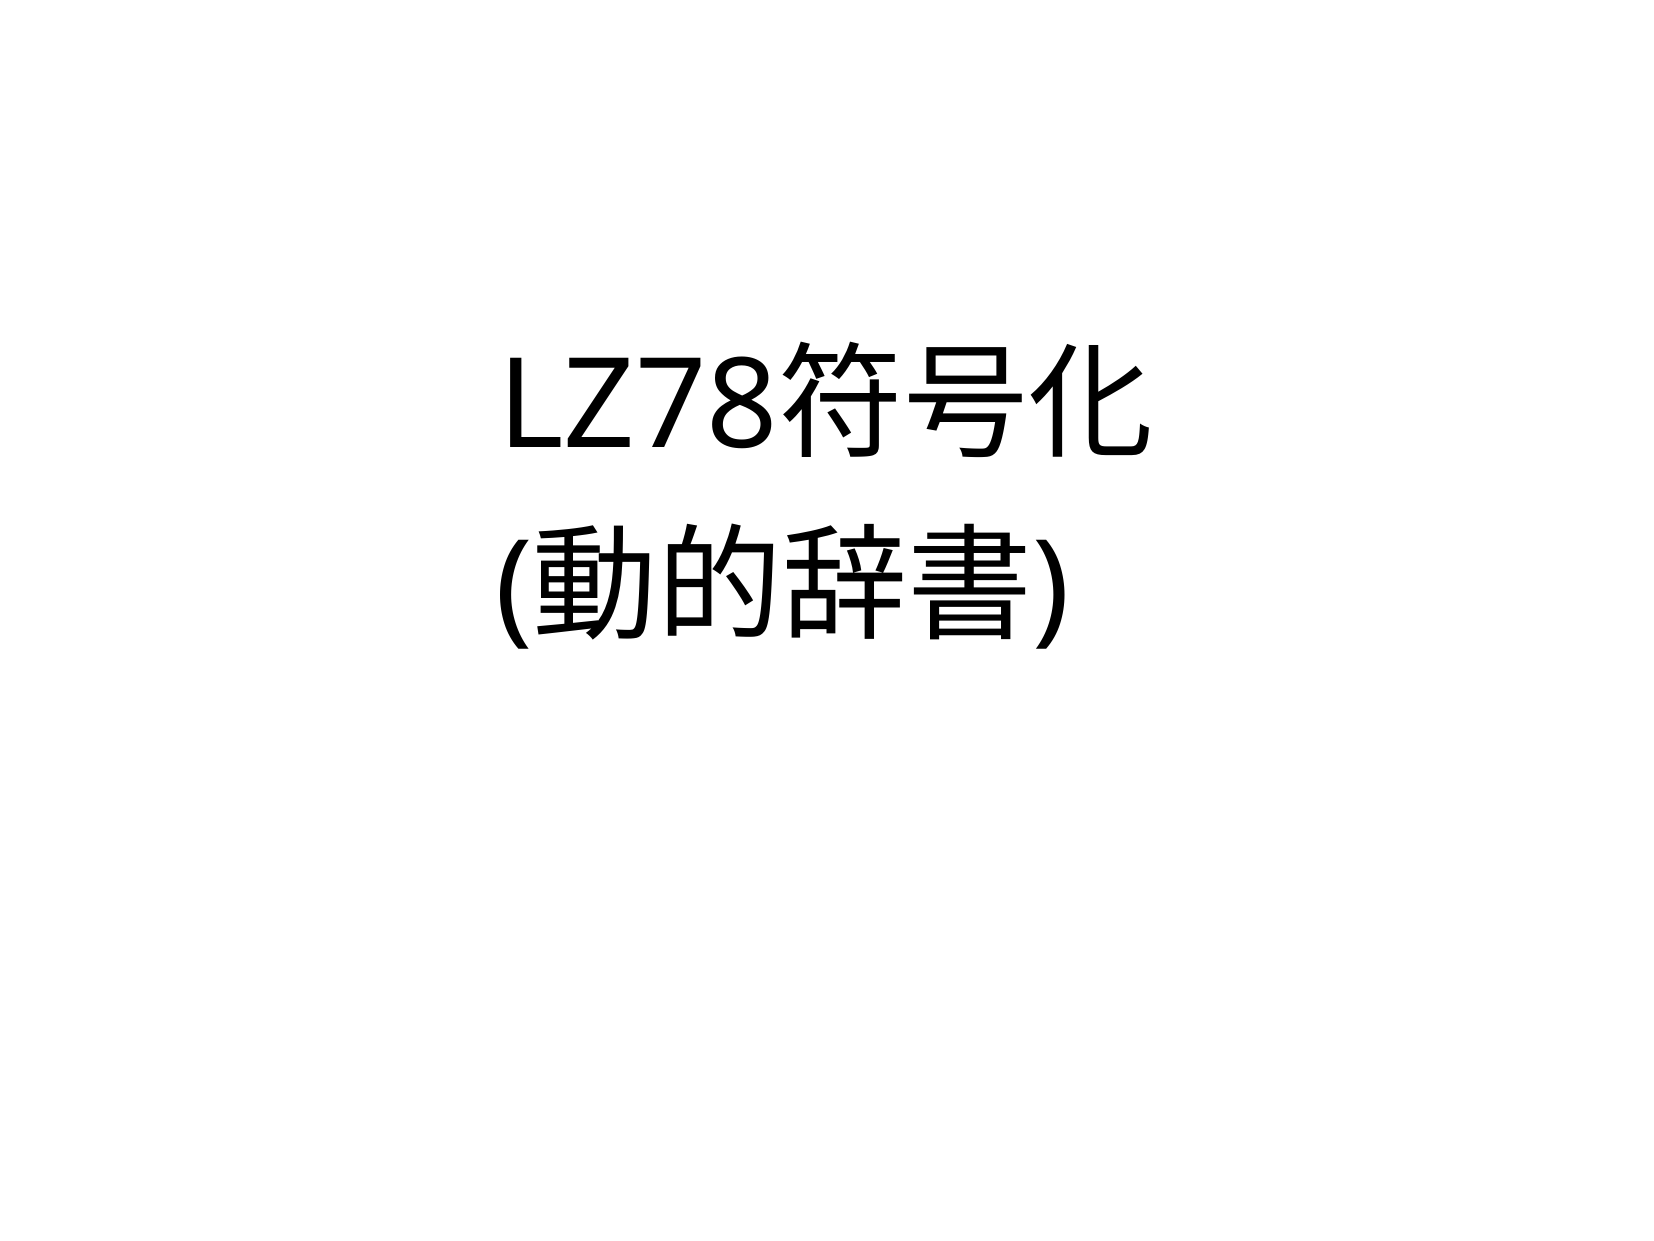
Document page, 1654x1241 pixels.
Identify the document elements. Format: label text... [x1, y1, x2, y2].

text_box LZ78符号化 (動的辞書) [295, 295, 1270, 687]
